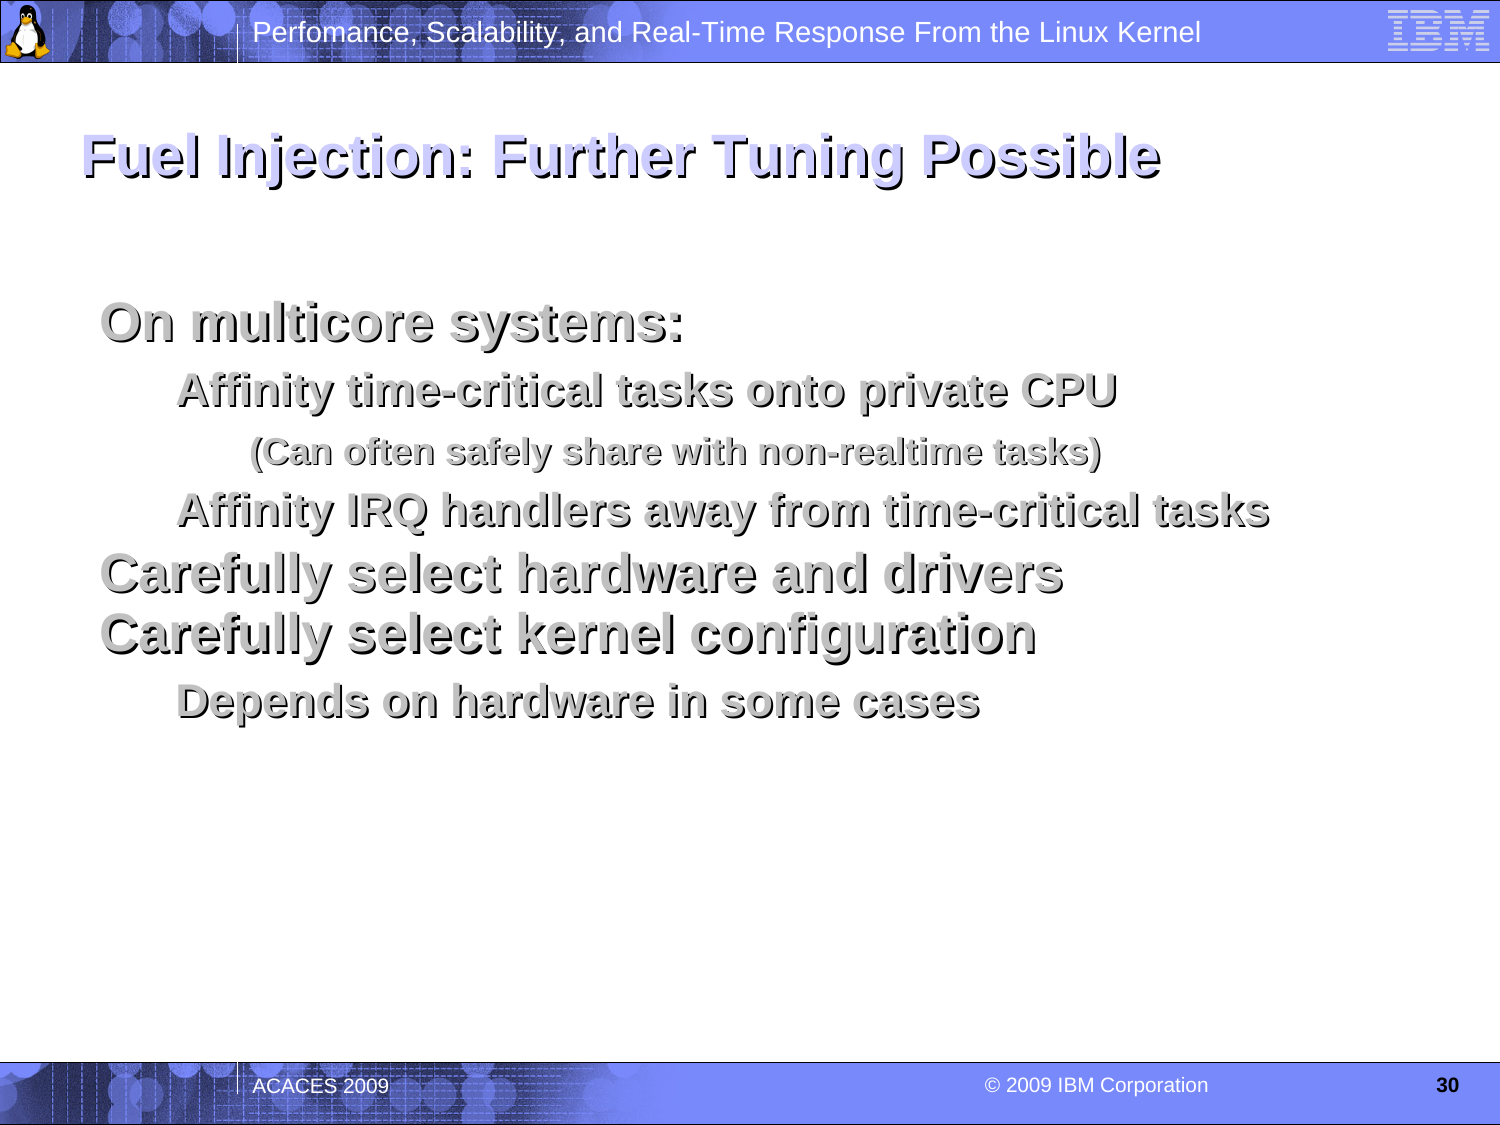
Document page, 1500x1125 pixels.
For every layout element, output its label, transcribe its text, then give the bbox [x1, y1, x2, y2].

title Fuel Injection: Further Tuning Possible [79, 116, 1433, 199]
picture [1, 1, 1500, 62]
list On multicore systems: Affinity time-critical tasks onto private CPU (Can often safely share with non-realtime tasks) Affinity IRQ handlers away from time-critical tasks Carefully select hardware and drivers Carefully select kernel configuration Depends on hardware in some cases [99, 291, 1389, 1022]
picture [0, 1063, 1500, 1124]
